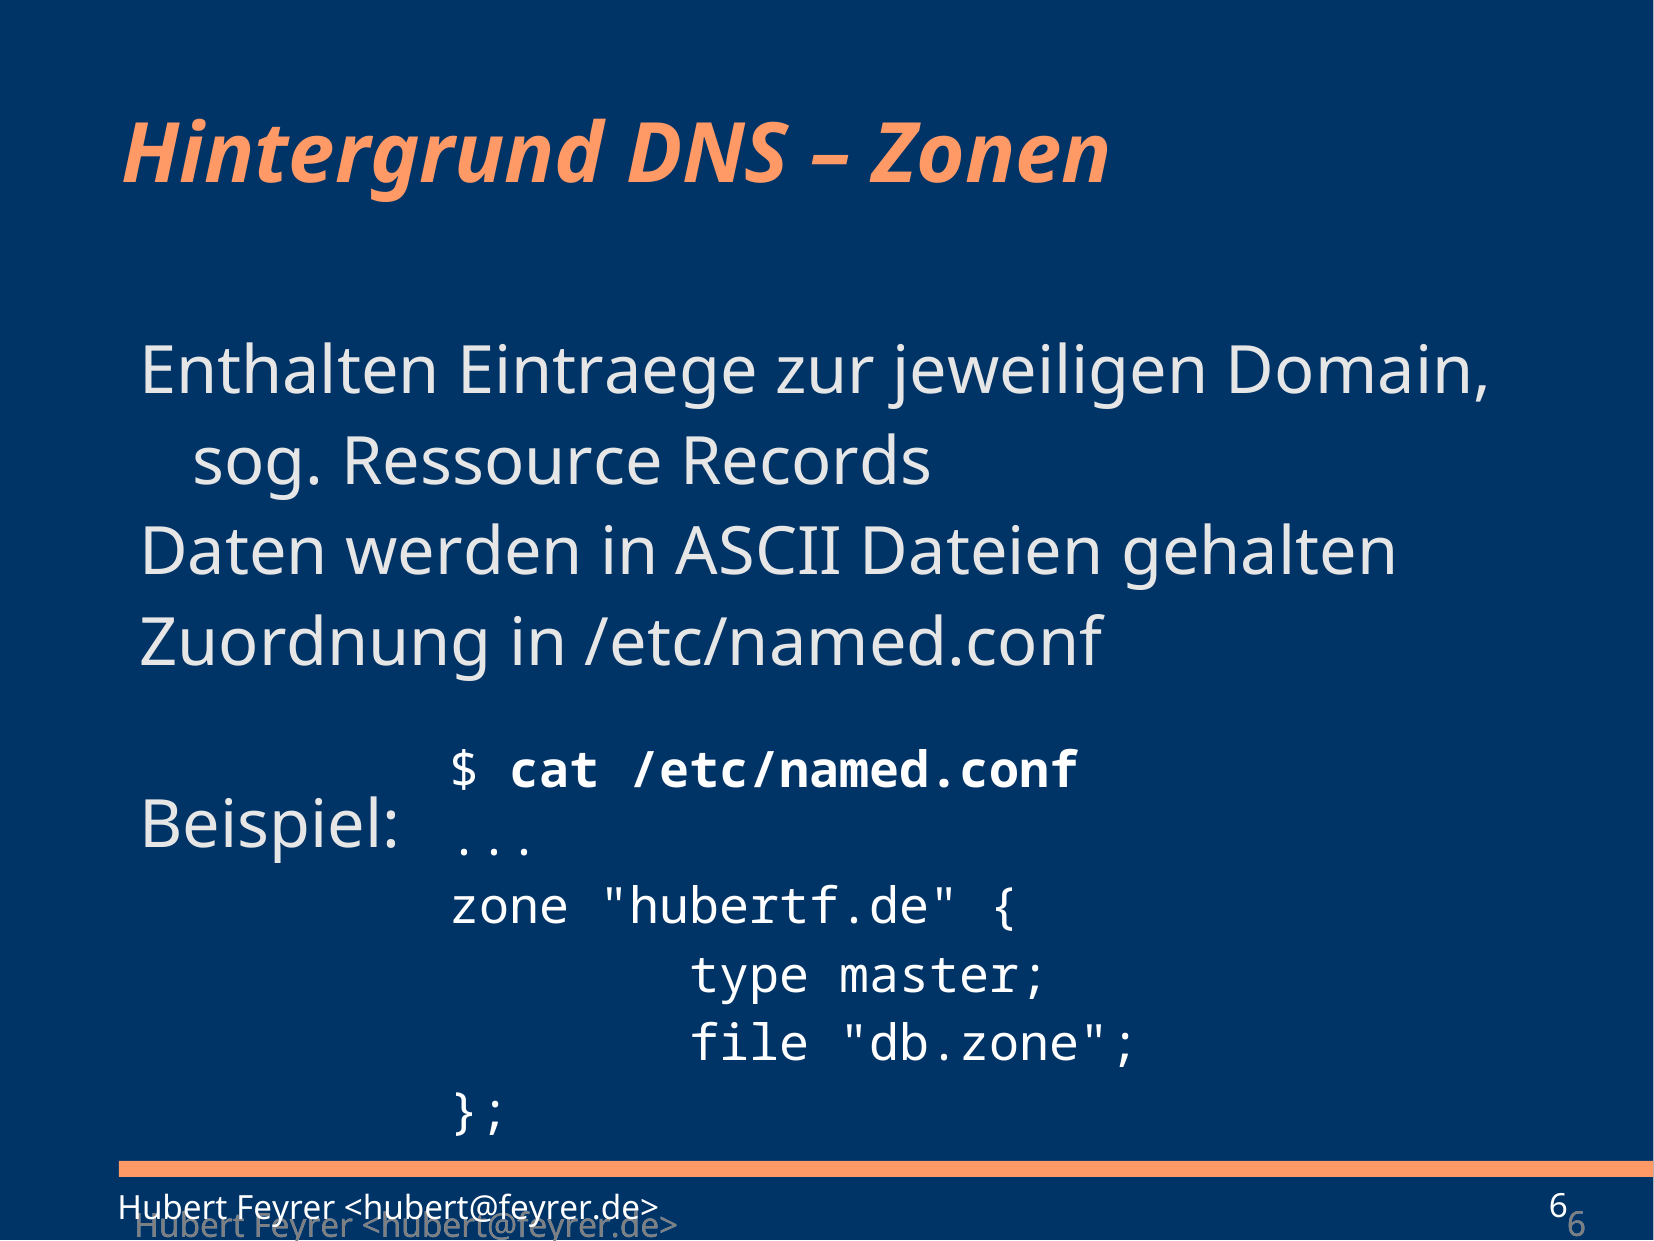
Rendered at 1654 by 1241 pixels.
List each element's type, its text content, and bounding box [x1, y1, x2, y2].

list Enthalten Eintraege zur jeweiligen Domain, sog. Ressource Records Daten werden in ASCII Dateien gehalten Zuordnung in /etc/named.conf Beispiel: [121, 322, 1561, 806]
text_box $ cat /etc/named.conf ... zone "hubertf.de" { type master; file "db.zone"; }; [449, 733, 1557, 1132]
title Hintergrund DNS – Zonen [121, 46, 1534, 254]
